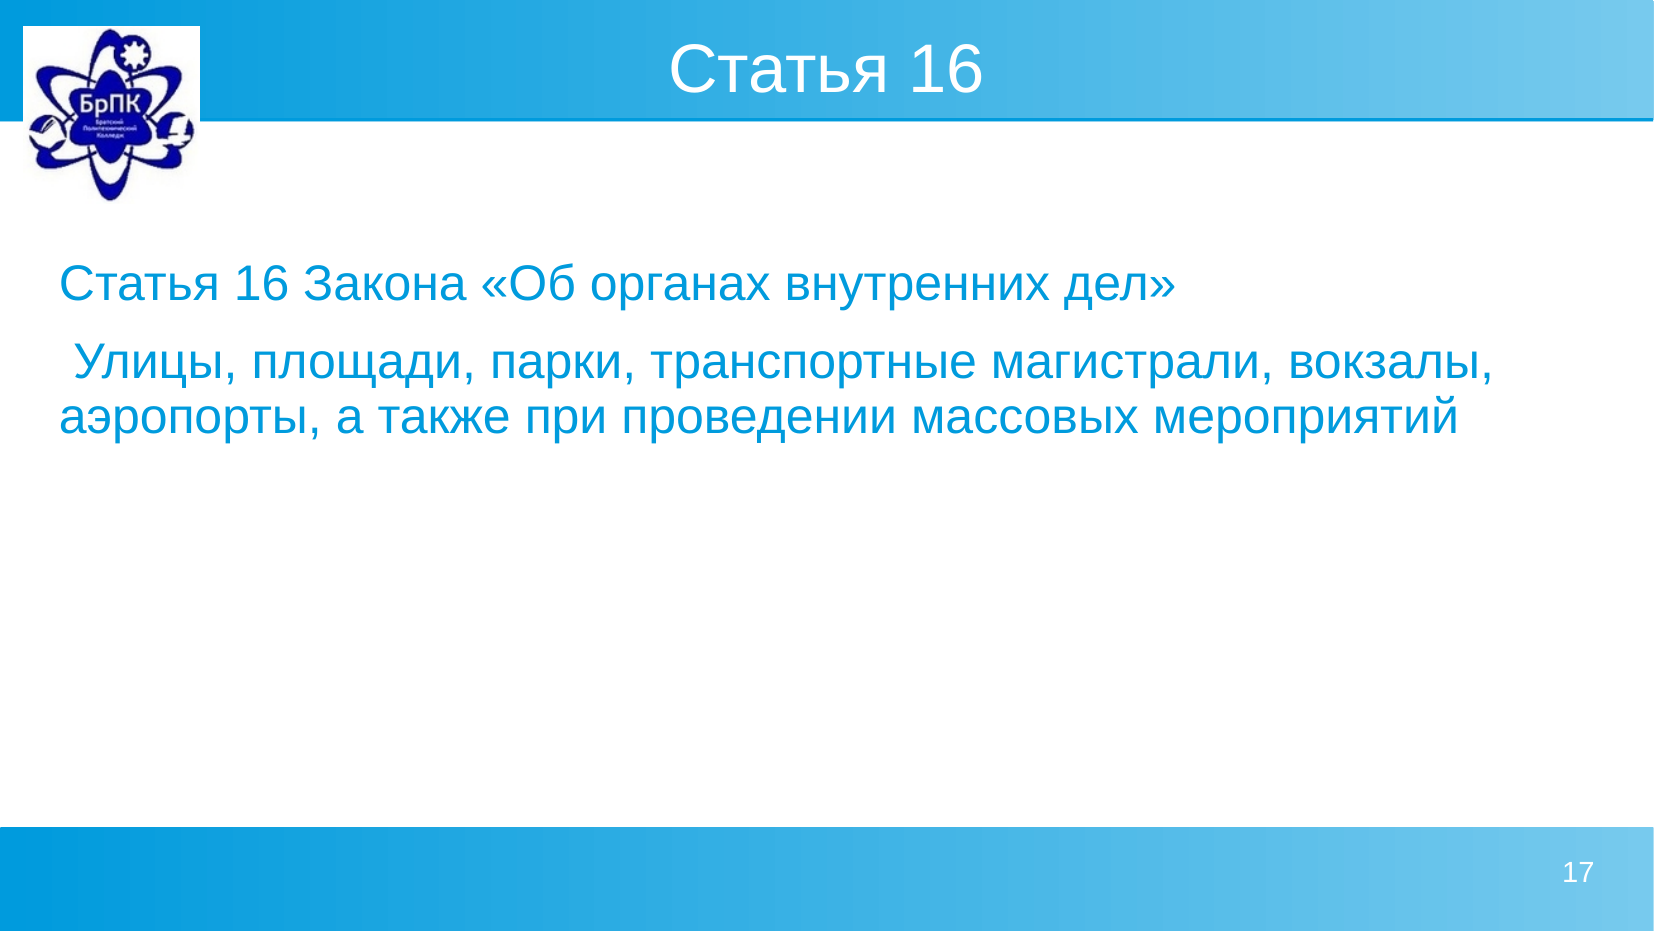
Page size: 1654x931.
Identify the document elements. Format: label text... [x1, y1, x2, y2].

picture [23, 27, 200, 204]
title Статья 16 [200, 29, 1595, 108]
list Статья 16 Закона «Об органах внутренних дел» Улицы, площади, парки, транспортные магистрали, вокзалы, аэропорты, а также при проведении массовых мероприятий [59, 177, 1595, 768]
